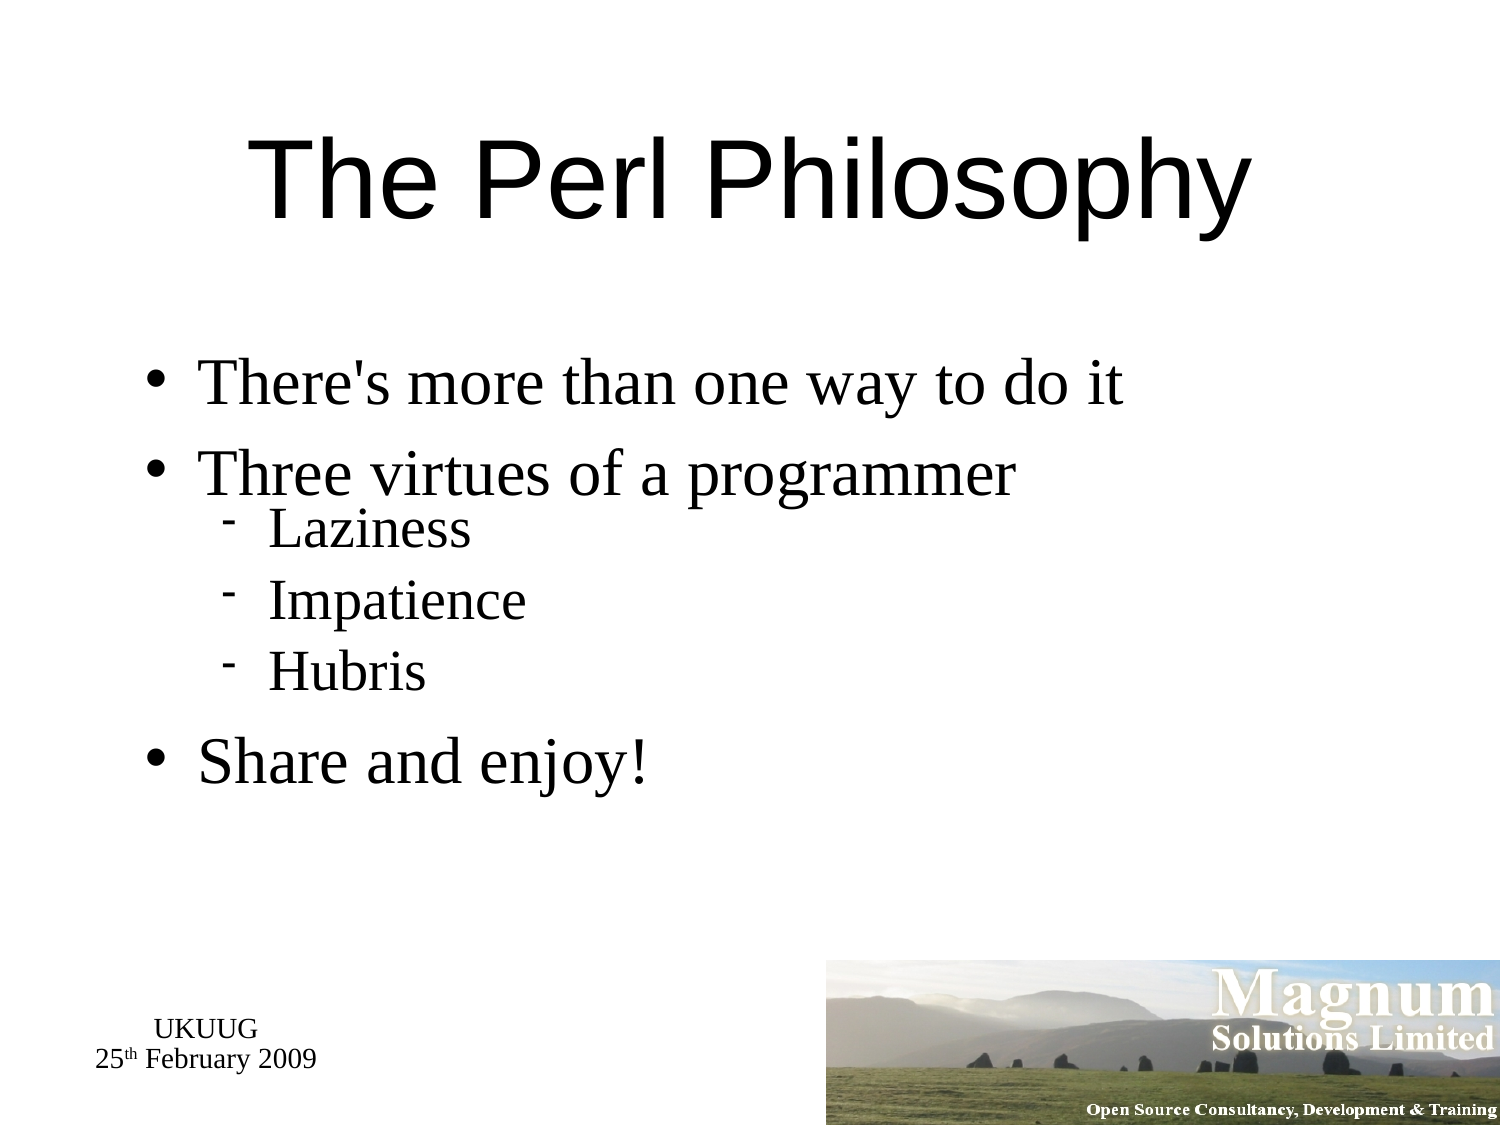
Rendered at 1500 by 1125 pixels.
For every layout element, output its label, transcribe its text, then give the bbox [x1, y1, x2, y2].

list There's more than one way to do it Three virtues of a programmer Laziness Impatience Hubris Share and enjoy! [112, 337, 1388, 1013]
title The Perl Philosophy [112, 62, 1388, 250]
picture [826, 960, 1500, 1125]
